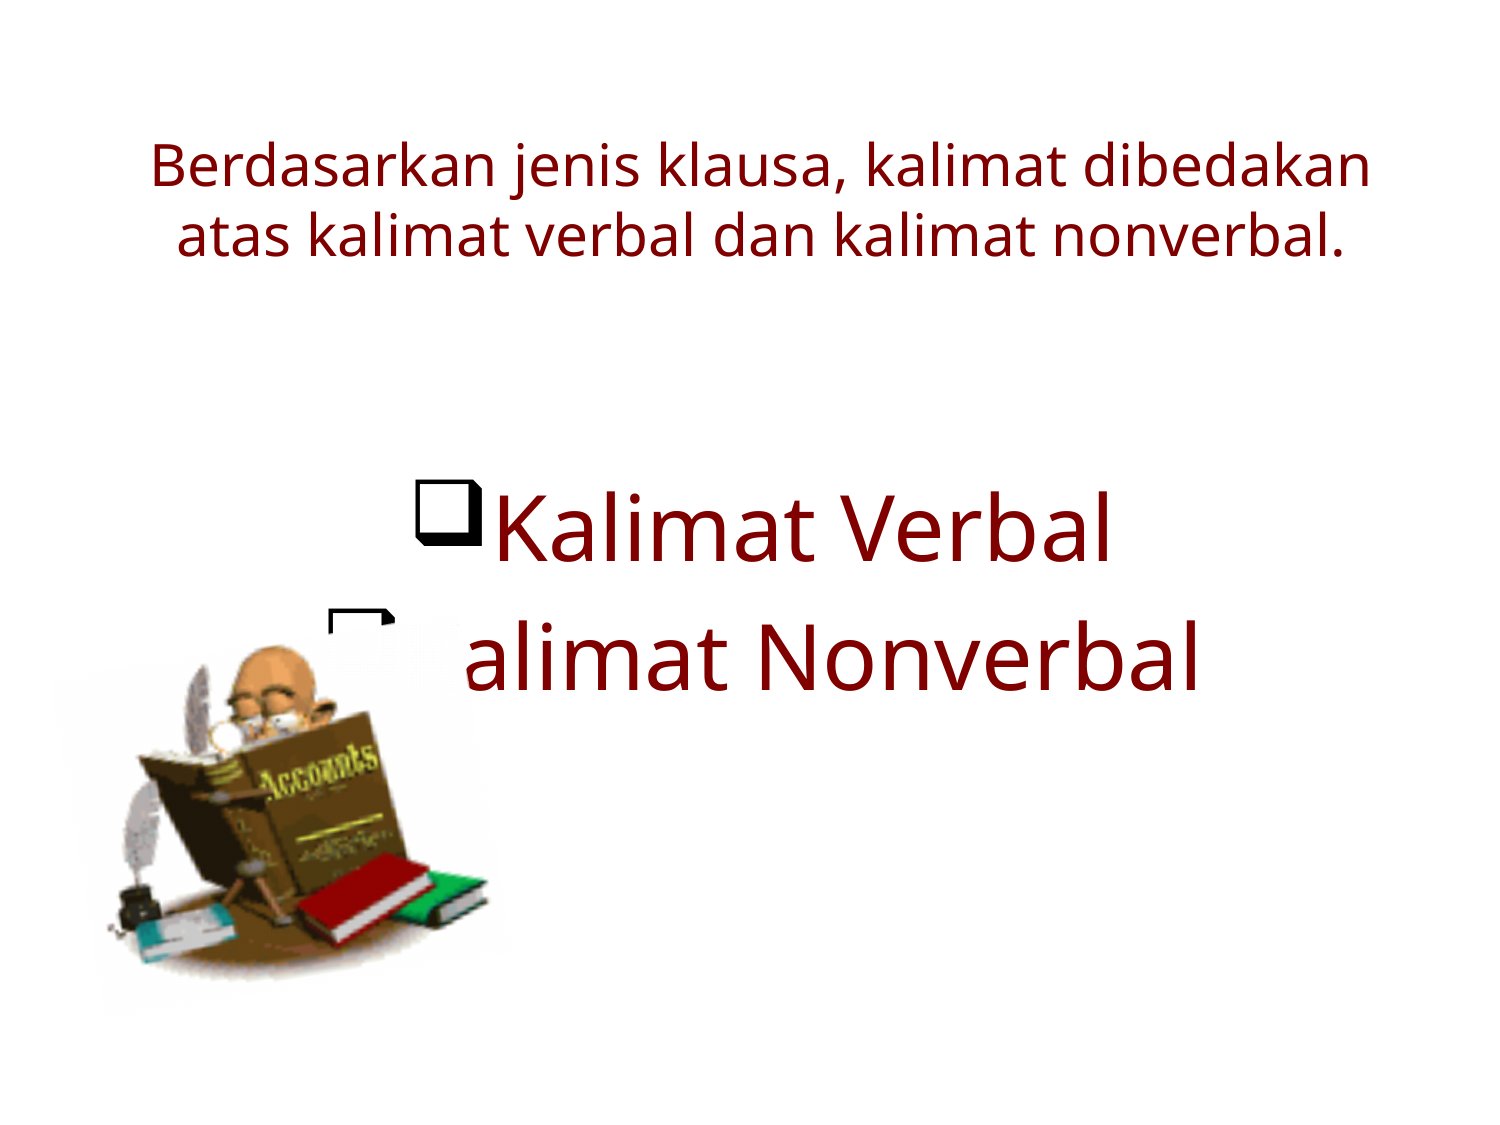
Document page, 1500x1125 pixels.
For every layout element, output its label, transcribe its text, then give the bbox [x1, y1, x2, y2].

subtitle Kalimat Verbal Kalimat Nonverbal [237, 462, 1288, 750]
title Berdasarkan jenis klausa, kalimat dibedakan atas kalimat verbal dan kalimat nonverbal. [125, 112, 1400, 354]
picture [49, 612, 513, 1019]
